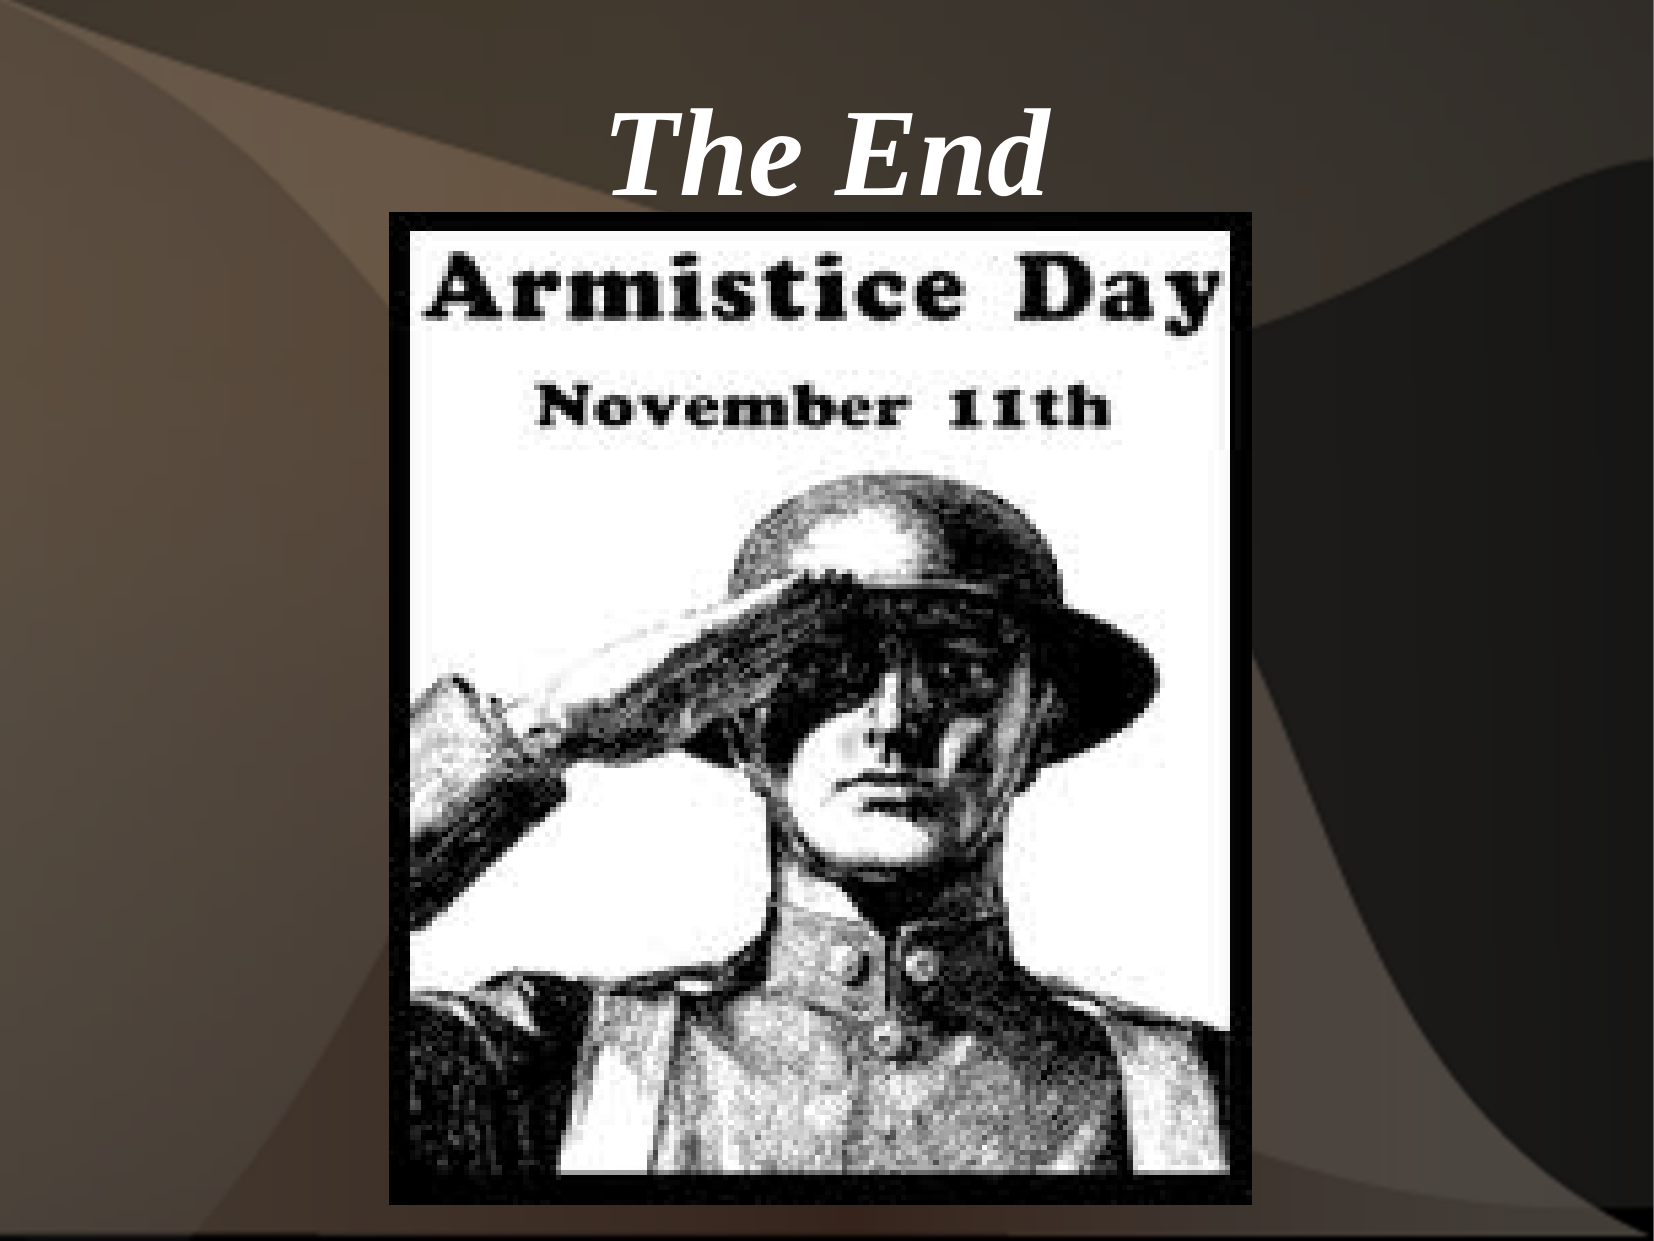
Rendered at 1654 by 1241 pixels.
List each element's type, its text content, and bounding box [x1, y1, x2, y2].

title The End [82, 49, 1571, 257]
picture [0, 0, 1654, 1241]
